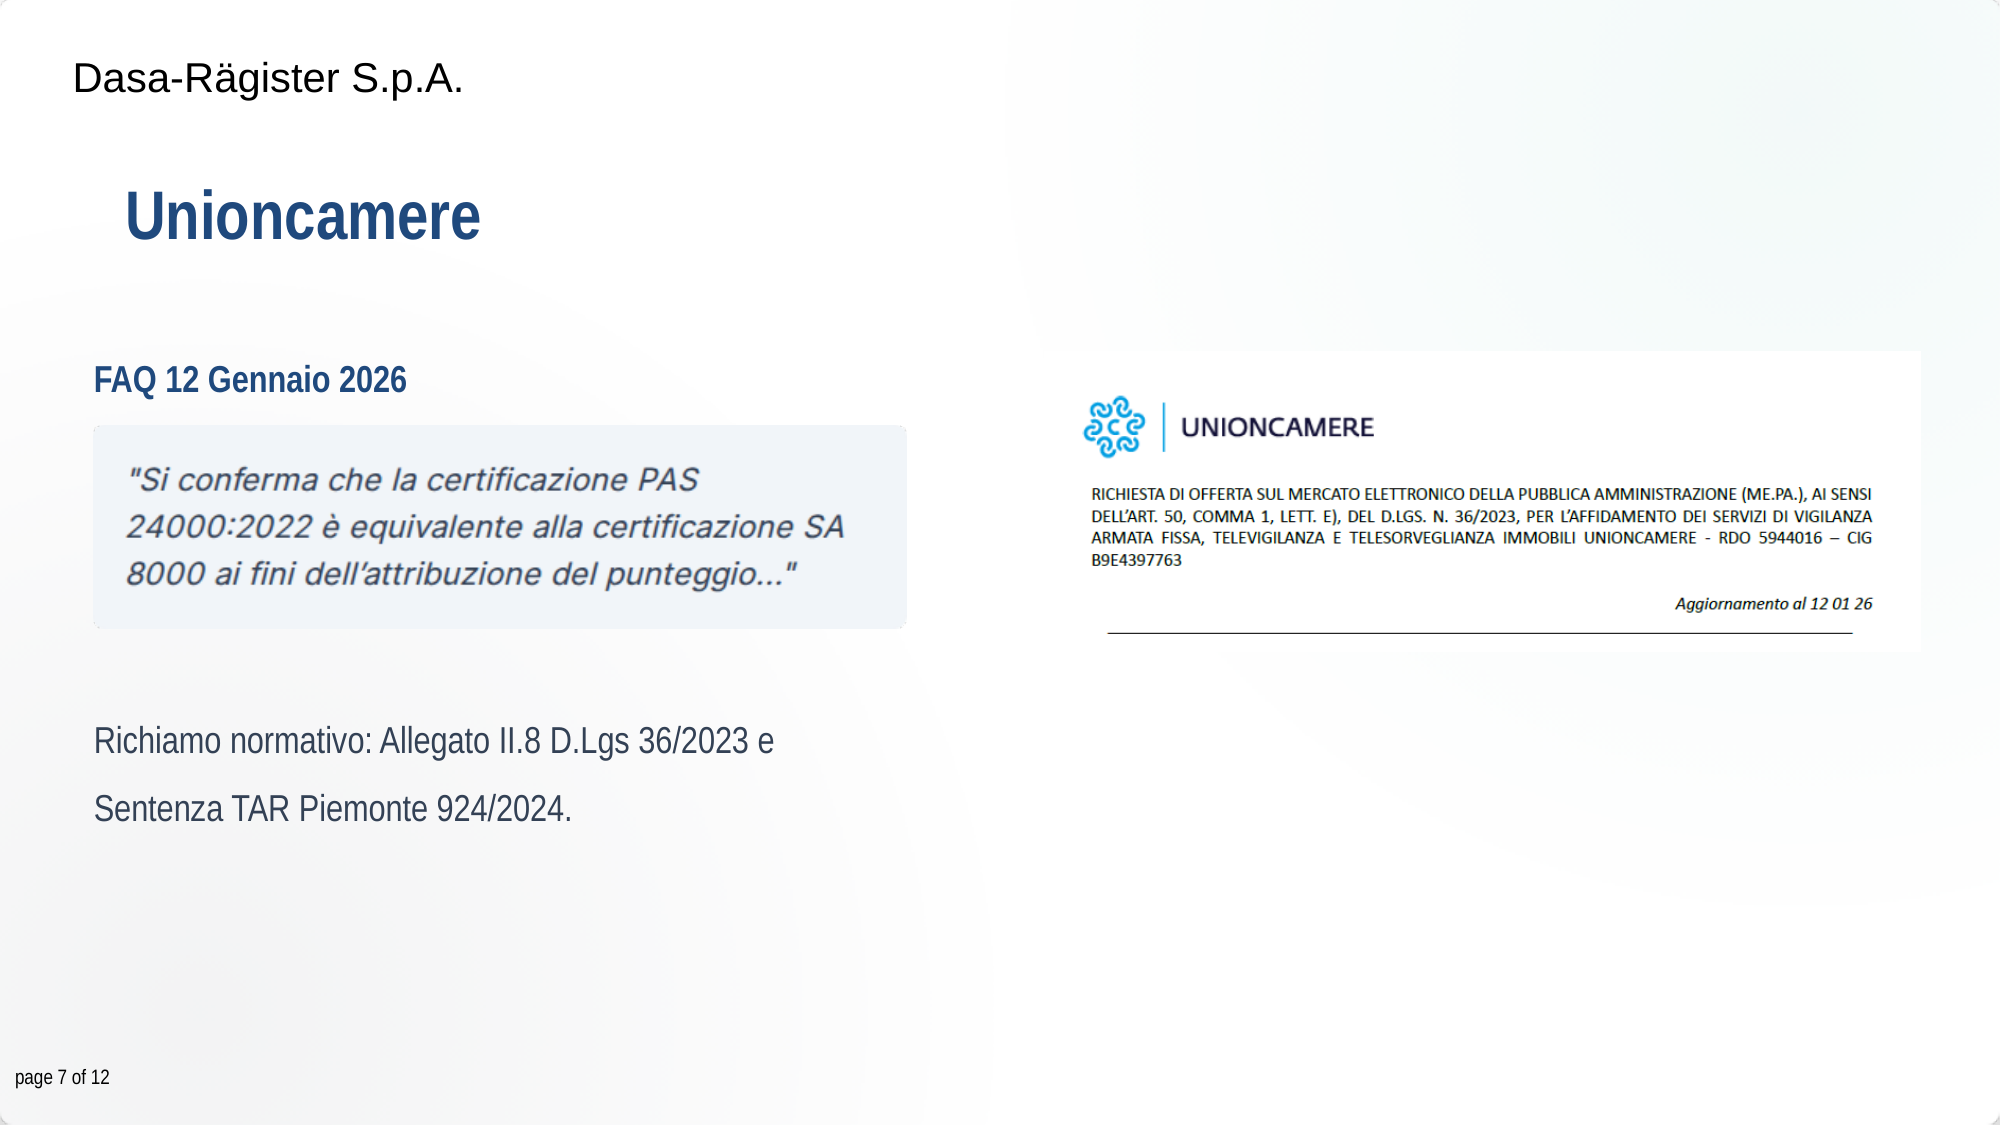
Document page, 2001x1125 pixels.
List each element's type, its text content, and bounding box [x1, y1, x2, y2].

text_box page 7 of 12 [0, 994, 493, 1100]
text_box Richiamo normativo: Allegato II.8 D.Lgs 36/2023 e Sentenza TAR Piemonte 924/2024. [93, 693, 907, 829]
text_box Dasa-Rägister S.p.A. [0, 0, 493, 117]
text_box FAQ 12 Gennaio 2026 [93, 332, 527, 400]
text_box Unioncamere [125, 170, 946, 254]
picture [0, 0, 2000, 1125]
